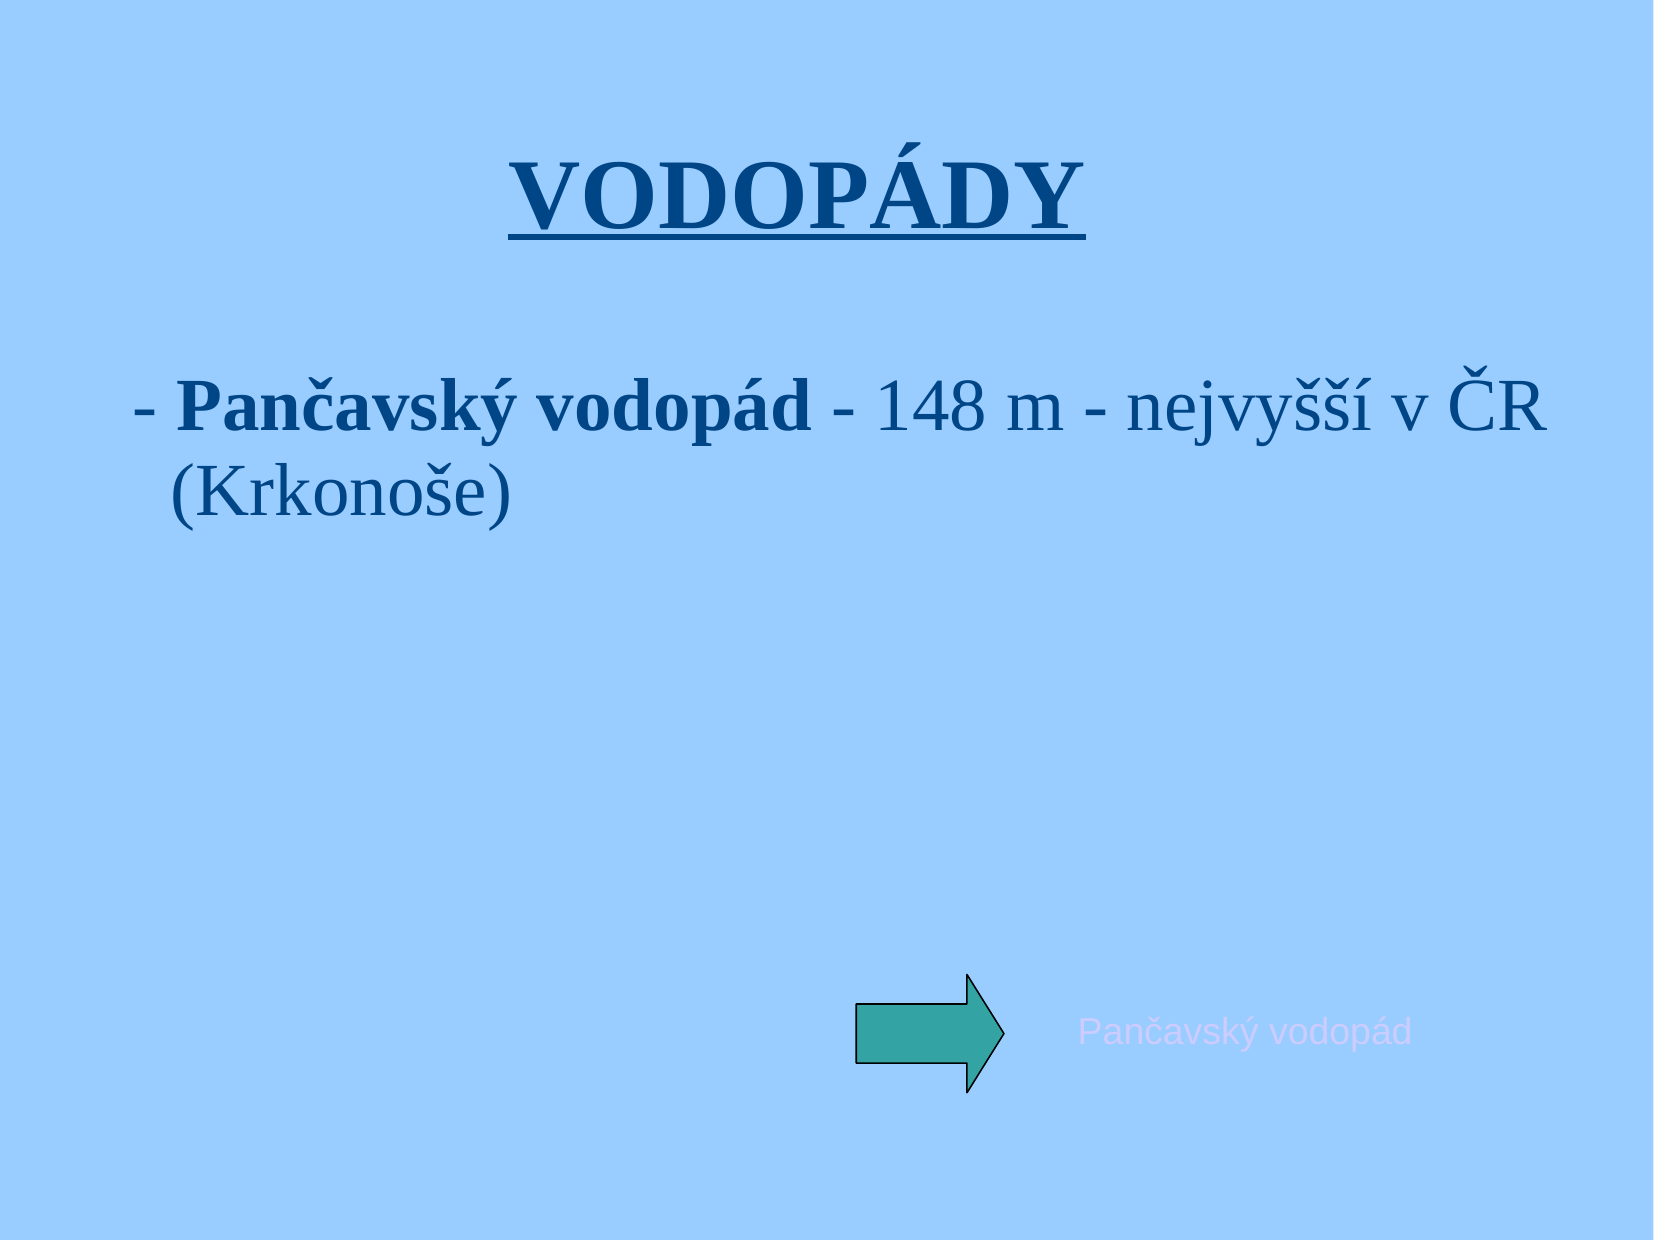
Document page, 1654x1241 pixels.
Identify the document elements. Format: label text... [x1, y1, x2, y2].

text_box [856, 974, 1004, 1093]
text_box VODOPÁDY [59, 88, 1536, 296]
text_box - Pančavský vodopád - 148 m - nejvyšší v ČR (Krkonoše) [118, 350, 1595, 532]
text_box Pančavský vodopád [1062, 1003, 1462, 1076]
